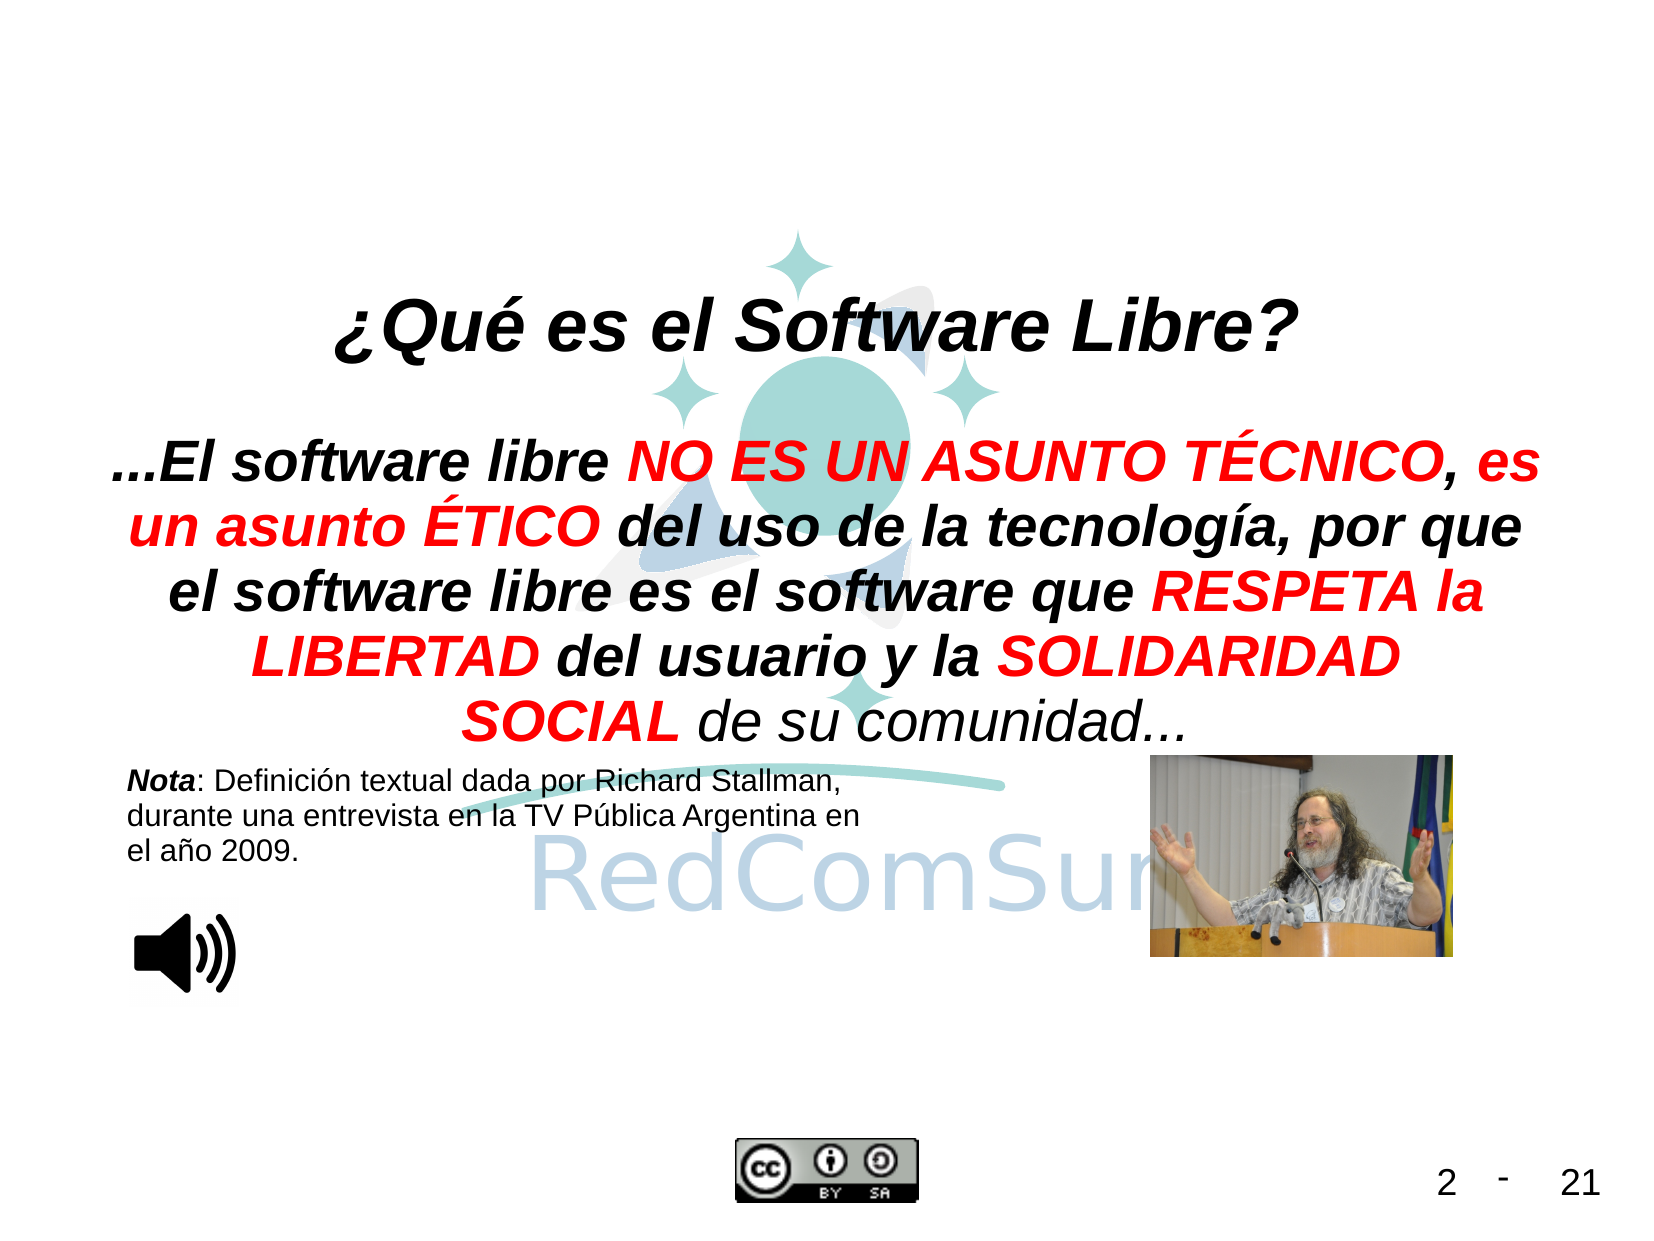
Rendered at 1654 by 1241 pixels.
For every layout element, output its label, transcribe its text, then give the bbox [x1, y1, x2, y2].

text_box Nota: Definición textual dada por Richard Stallman, durante una entrevista en la TV Pública Argentina en el año 2009. [112, 755, 880, 875]
text_box <número> [1421, 1154, 1545, 1225]
text_box 21 [1545, 1154, 1642, 1225]
picture [461, 755, 1453, 1205]
picture [461, 211, 1192, 267]
picture [129, 897, 239, 1007]
picture [461, 384, 1192, 421]
title ¿Qué es el Software Libre? [307, 267, 1329, 384]
text_box - [1482, 1147, 1530, 1205]
text_box ...El software libre NO ES UN ASUNTO TÉCNICO, es un asunto ÉTICO del uso de la tecnología, por que el software libre es el software que RESPETA la LIBERTAD del usuario y la SOLIDARIDAD SOCIAL de su comunidad... [88, 421, 1565, 762]
